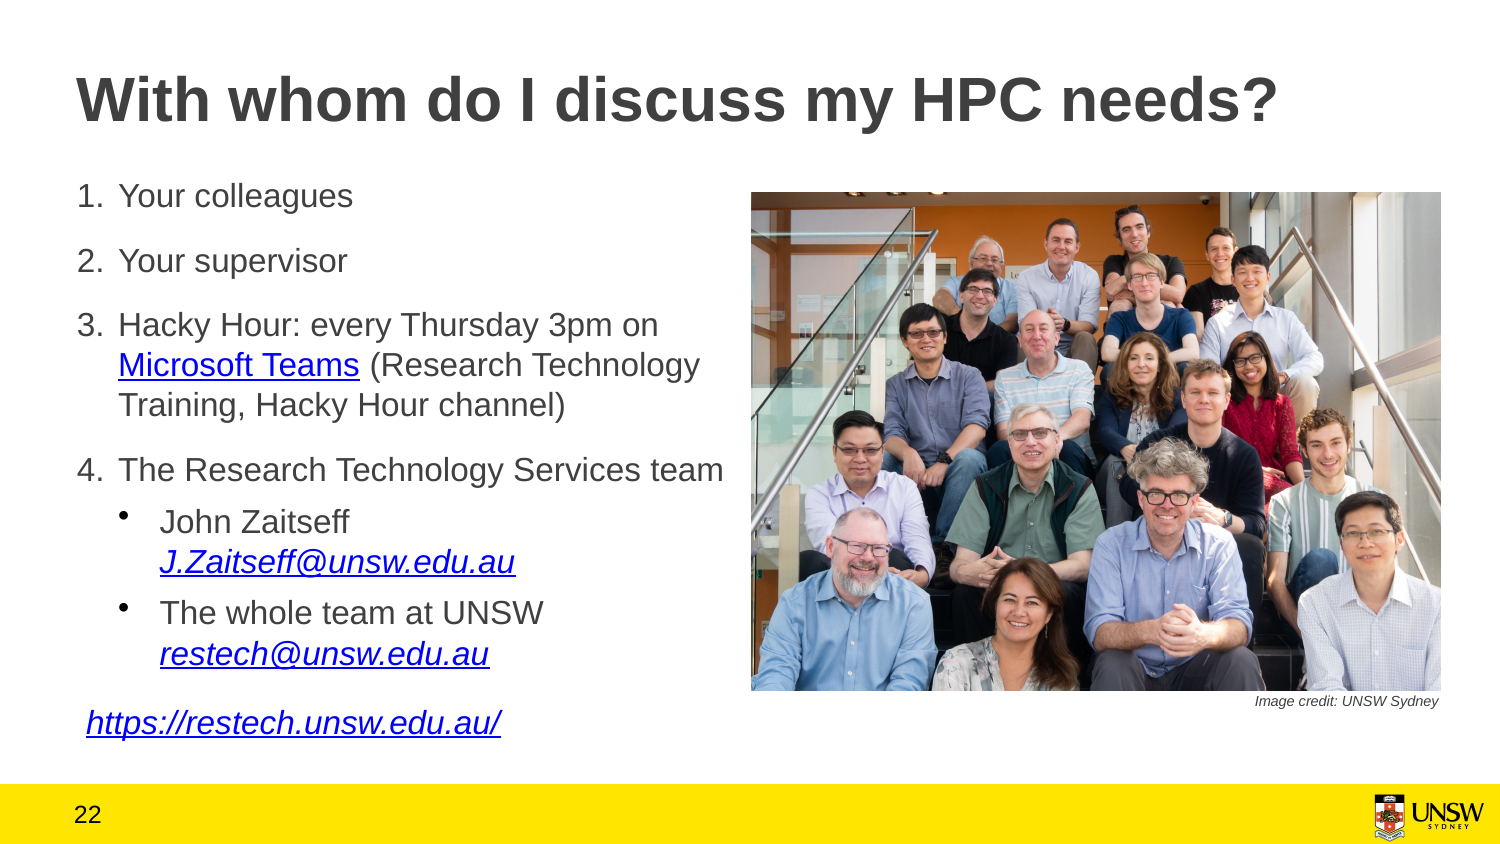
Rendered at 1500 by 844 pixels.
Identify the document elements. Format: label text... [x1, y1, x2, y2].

title With whom do I discuss my HPC needs? [76, 59, 1427, 136]
text_box <number> [59, 791, 219, 839]
picture [0, 784, 1500, 844]
list Your colleagues Your supervisor Hacky Hour: every Thursday 3pm on Microsoft Teams (Research Technology Training, Hacky Hour channel) The Research Technology Services team John Zaitseff J.Zaitseff@unsw.edu.au The whole team at UNSW restech@unsw.edu.au https://restech.unsw.edu.au/ [76, 173, 1424, 733]
list Image credit: UNSW Sydney [813, 692, 1439, 716]
picture [751, 192, 1441, 691]
